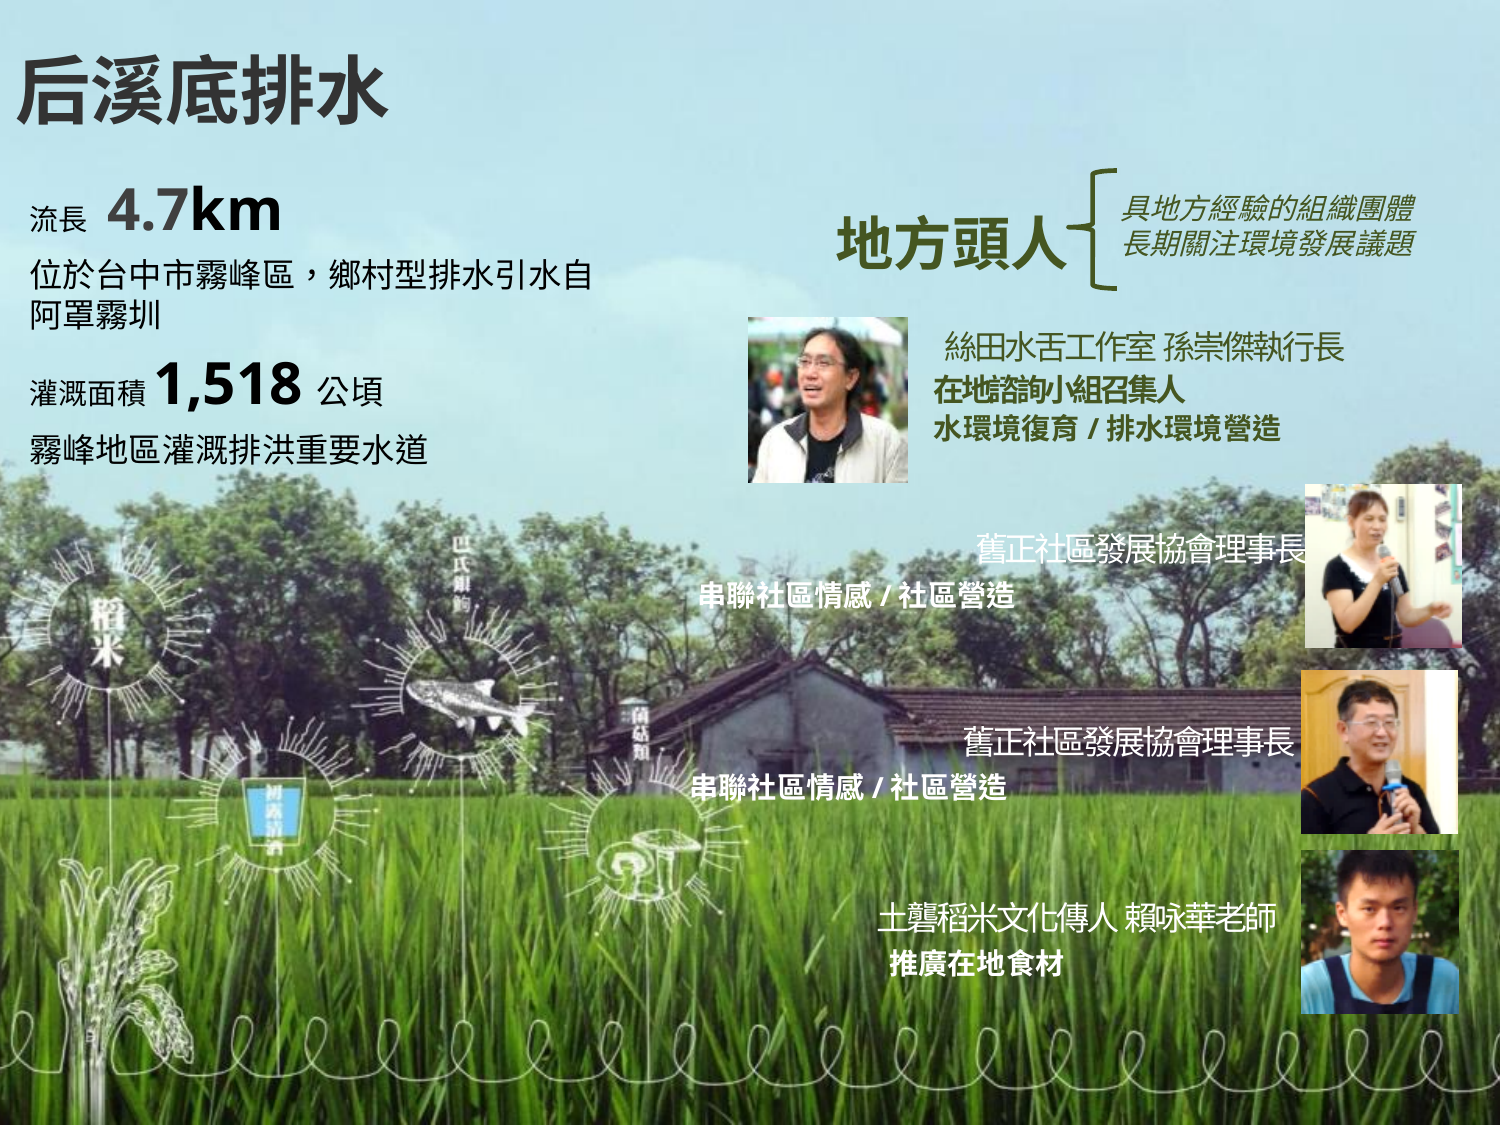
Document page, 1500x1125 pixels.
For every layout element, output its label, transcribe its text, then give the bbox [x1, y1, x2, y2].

text_box 串聯社區情感/社區營造 [682, 569, 1309, 619]
text_box 舊正社區發展協會理事長 [945, 521, 1323, 576]
text_box 在地諮詢小組召集人 [919, 373, 1202, 416]
text_box 后溪底排水 [0, 35, 613, 142]
text_box 具地方經驗的組織團體 長期關注環境發展議題 [1105, 182, 1500, 269]
text_box 串聯社區情感/社區營造 [674, 762, 1301, 812]
text_box 地方頭人 [820, 196, 1093, 289]
text_box 水環境復育/排水環境營造 [919, 403, 1450, 453]
text_box 絲田水舌工作室 孫崇傑執行長 [914, 318, 1365, 373]
text_box 推廣在地食材 [874, 938, 1301, 988]
picture [0, 0, 1500, 1125]
text_box 地方頭人 [1093, 196, 1150, 289]
text_box 舊正社區發展協會理事長 [932, 713, 1311, 768]
text_box 流長 4.7km 位於台中市霧峰區，鄉村型排水引水自阿罩霧圳 灌溉面積1,518公頃 霧峰地區灌溉排洪重要水道 [0, 164, 612, 477]
text_box 土礱稻米文化傳人 賴咏華老師 [862, 889, 1297, 944]
